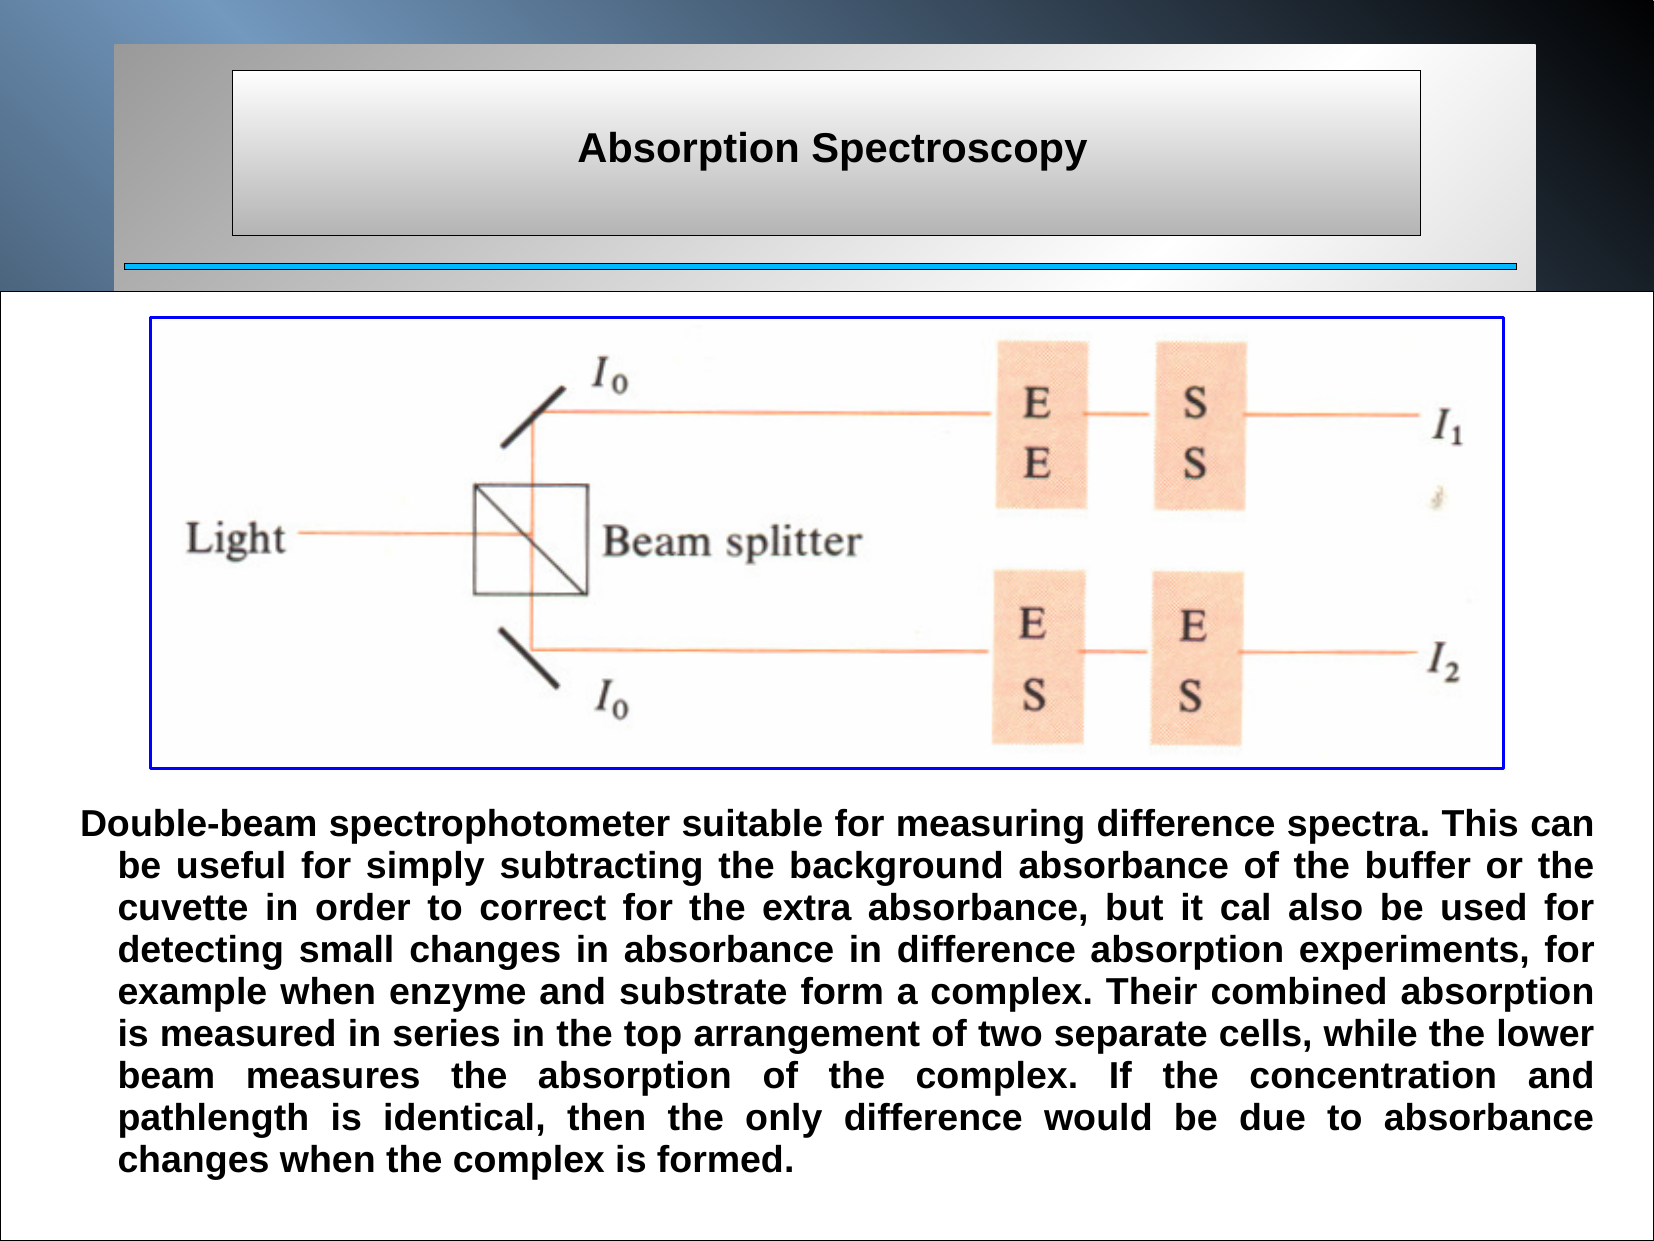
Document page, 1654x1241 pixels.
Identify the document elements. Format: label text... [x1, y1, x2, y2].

text_box [0, 291, 1654, 1241]
text_box Absorption Spectroscopy [280, 124, 1385, 187]
text_box Double-beam spectrophotometer suitable for measuring difference spectra. This can be useful for simply subtracting the background absorbance of the buffer or the cuvette in order to correct for the extra absorbance, but it cal also be used for detecting small changes in absorbance in difference absorption experiments, for example when enzyme and substrate form a complex. Their combined absorption is measured in series in the top arrangement of two separate cells, while the lower beam measures the absorption of the complex. If the concentration and pathlength is identical, then the only difference would be due to absorbance changes when the complex is formed. [79, 802, 1596, 1223]
picture [151, 318, 1502, 768]
text_box [124, 263, 1517, 270]
text_box [232, 70, 1421, 236]
